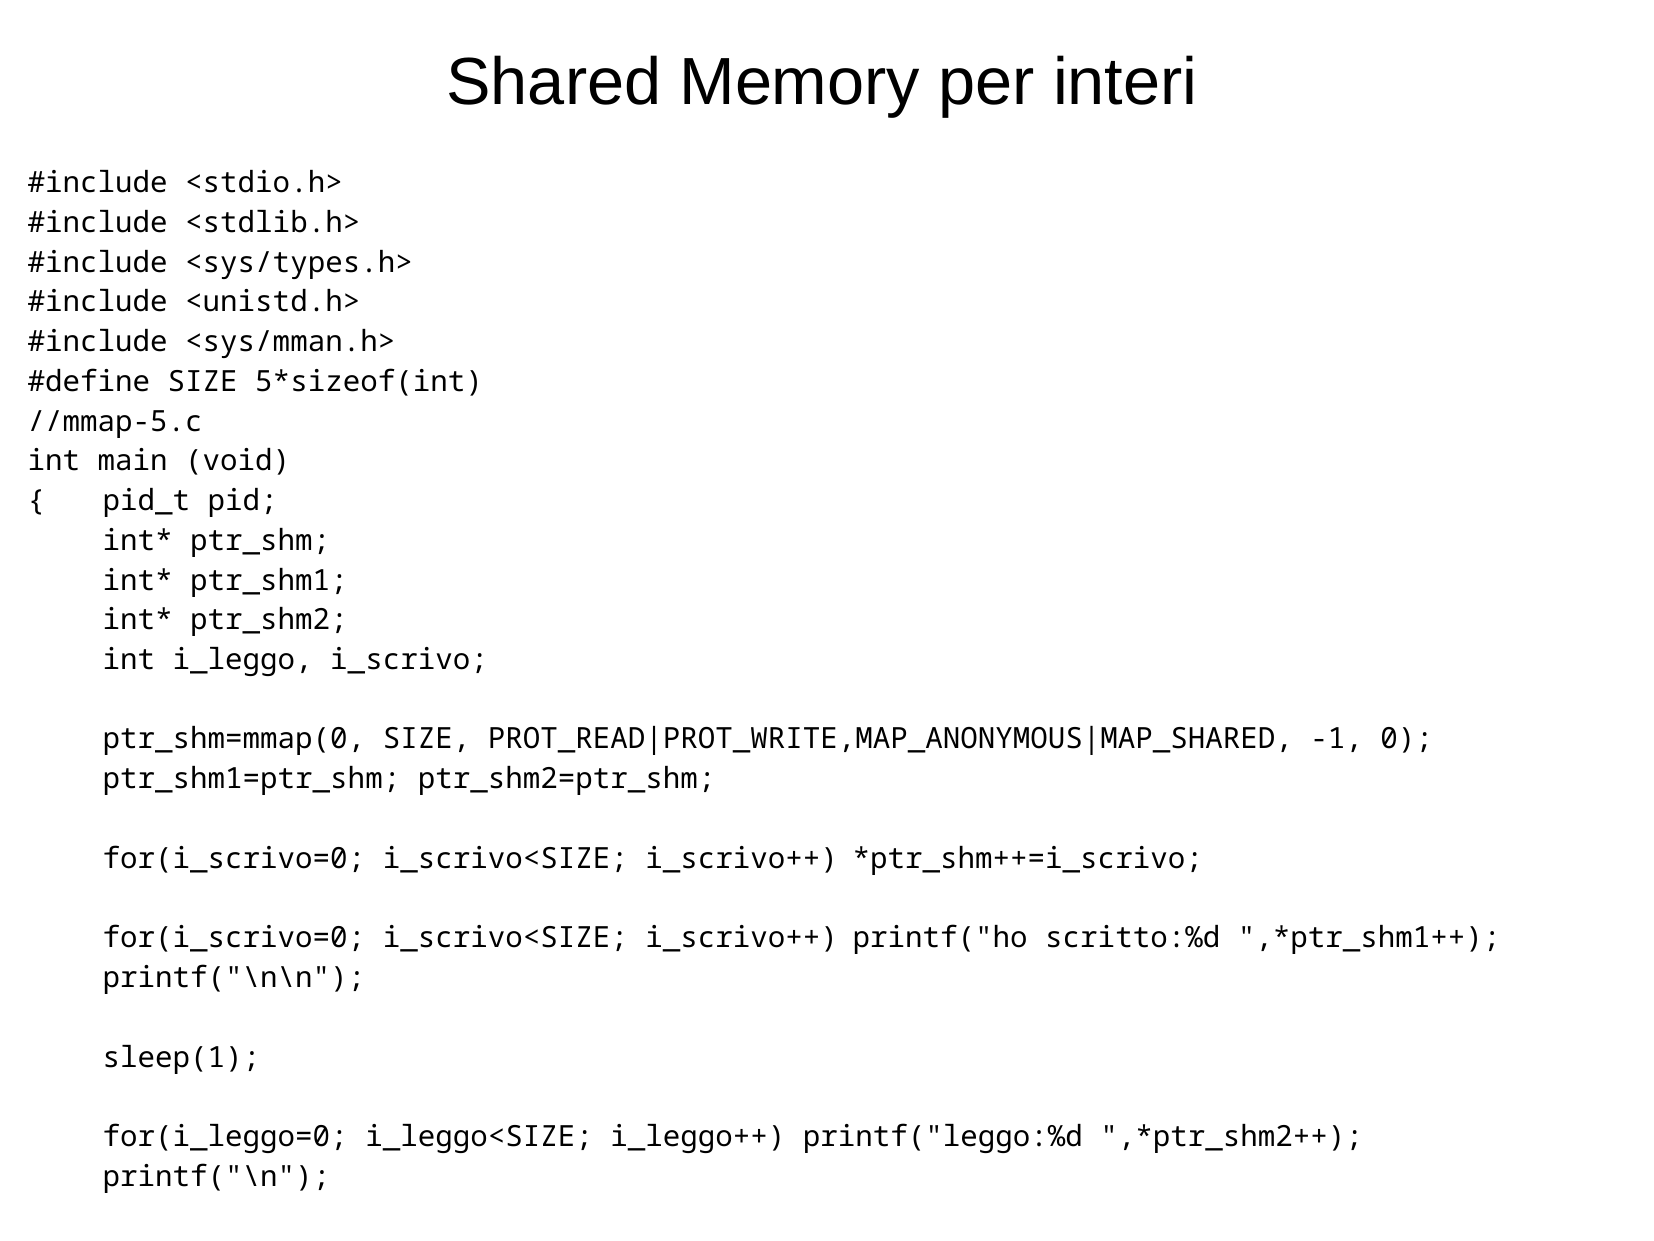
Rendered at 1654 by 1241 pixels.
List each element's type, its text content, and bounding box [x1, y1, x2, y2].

title Shared Memory per interi [38, 0, 1607, 186]
text_box #include <stdio.h> #include <stdlib.h> #include <sys/types.h> #include <unistd.h> #include <sys/mman.h> #define SIZE 5*sizeof(int) //mmap-5.c int main (void) { pid_t pid; int* ptr_shm; int* ptr_shm1; int* ptr_shm2; int i_leggo, i_scrivo; ptr_shm=mmap(0, SIZE, PROT_READ|PROT_WRITE,MAP_ANONYMOUS|MAP_SHARED, -1, 0); ptr_shm1=ptr_shm; ptr_shm2=ptr_shm; for(i_scrivo=0; i_scrivo<SIZE; i_scrivo++) *ptr_shm++=i_scrivo; for(i_scrivo=0; i_scrivo<SIZE; i_scrivo++) printf("ho scritto:%d ",*ptr_shm1++); printf("\n\n"); sleep(1); for(i_leggo=0; i_leggo<SIZE; i_leggo++) printf("leggo:%d ",*ptr_shm2++); printf("\n"); munmap(ptr_shm, 5*sizeof(int)); return (0); } [12, 154, 1654, 1241]
